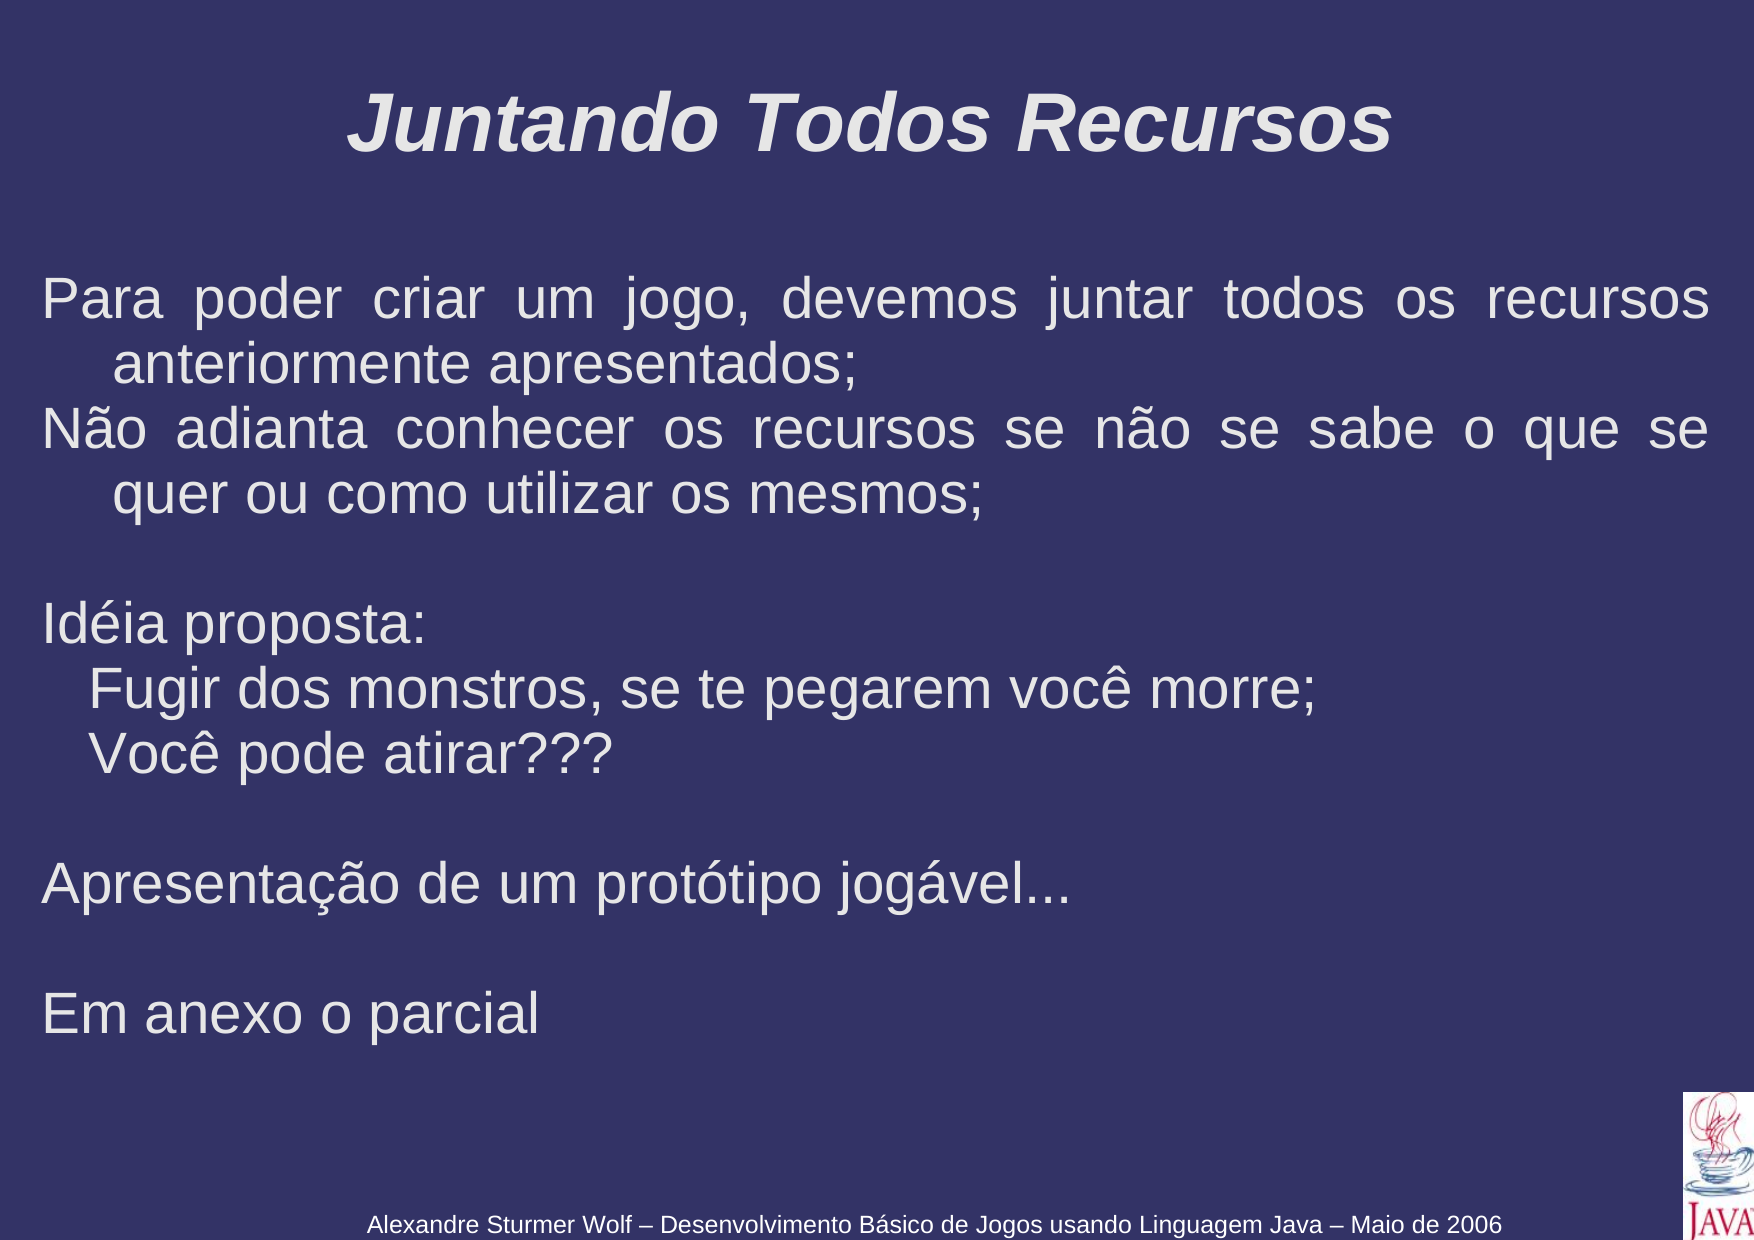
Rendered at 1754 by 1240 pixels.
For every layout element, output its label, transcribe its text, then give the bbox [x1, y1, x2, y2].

title Juntando Todos Recursos [29, 19, 1713, 227]
picture [1683, 1092, 1754, 1240]
list Para poder criar um jogo, devemos juntar todos os recursos anteriormente apresentados; Não adianta conhecer os recursos se não se sabe o que se quer ou como utilizar os mesmos; Idéia proposta: Fugir dos monstros, se te pegarem você morre; Você pode atirar??? Apresentação de um protótipo jogável... Em anexo o parcial [29, 265, 1713, 1182]
